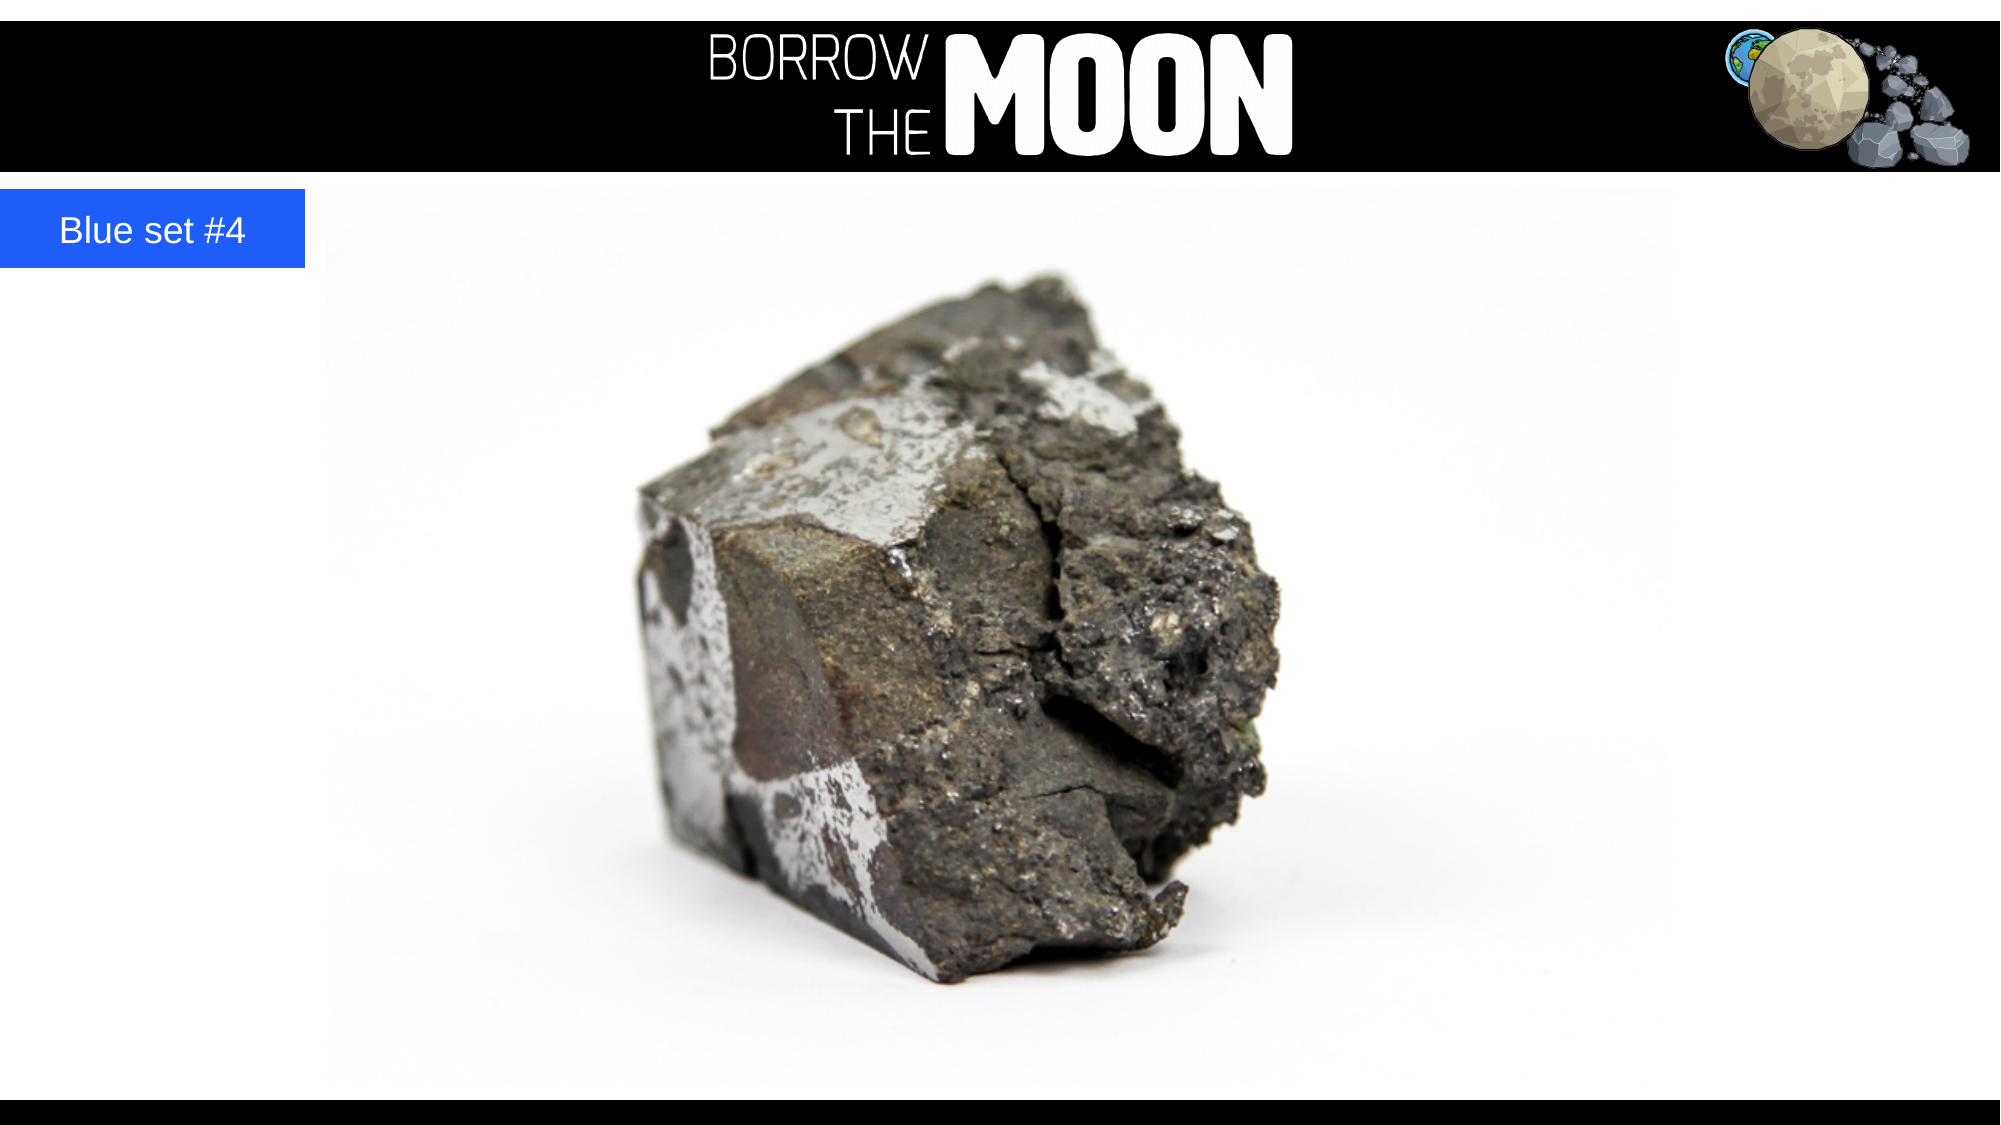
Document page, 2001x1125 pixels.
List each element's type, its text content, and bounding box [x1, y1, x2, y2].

text_box Blue set #4 [0, 189, 305, 268]
picture [326, 189, 1674, 1087]
